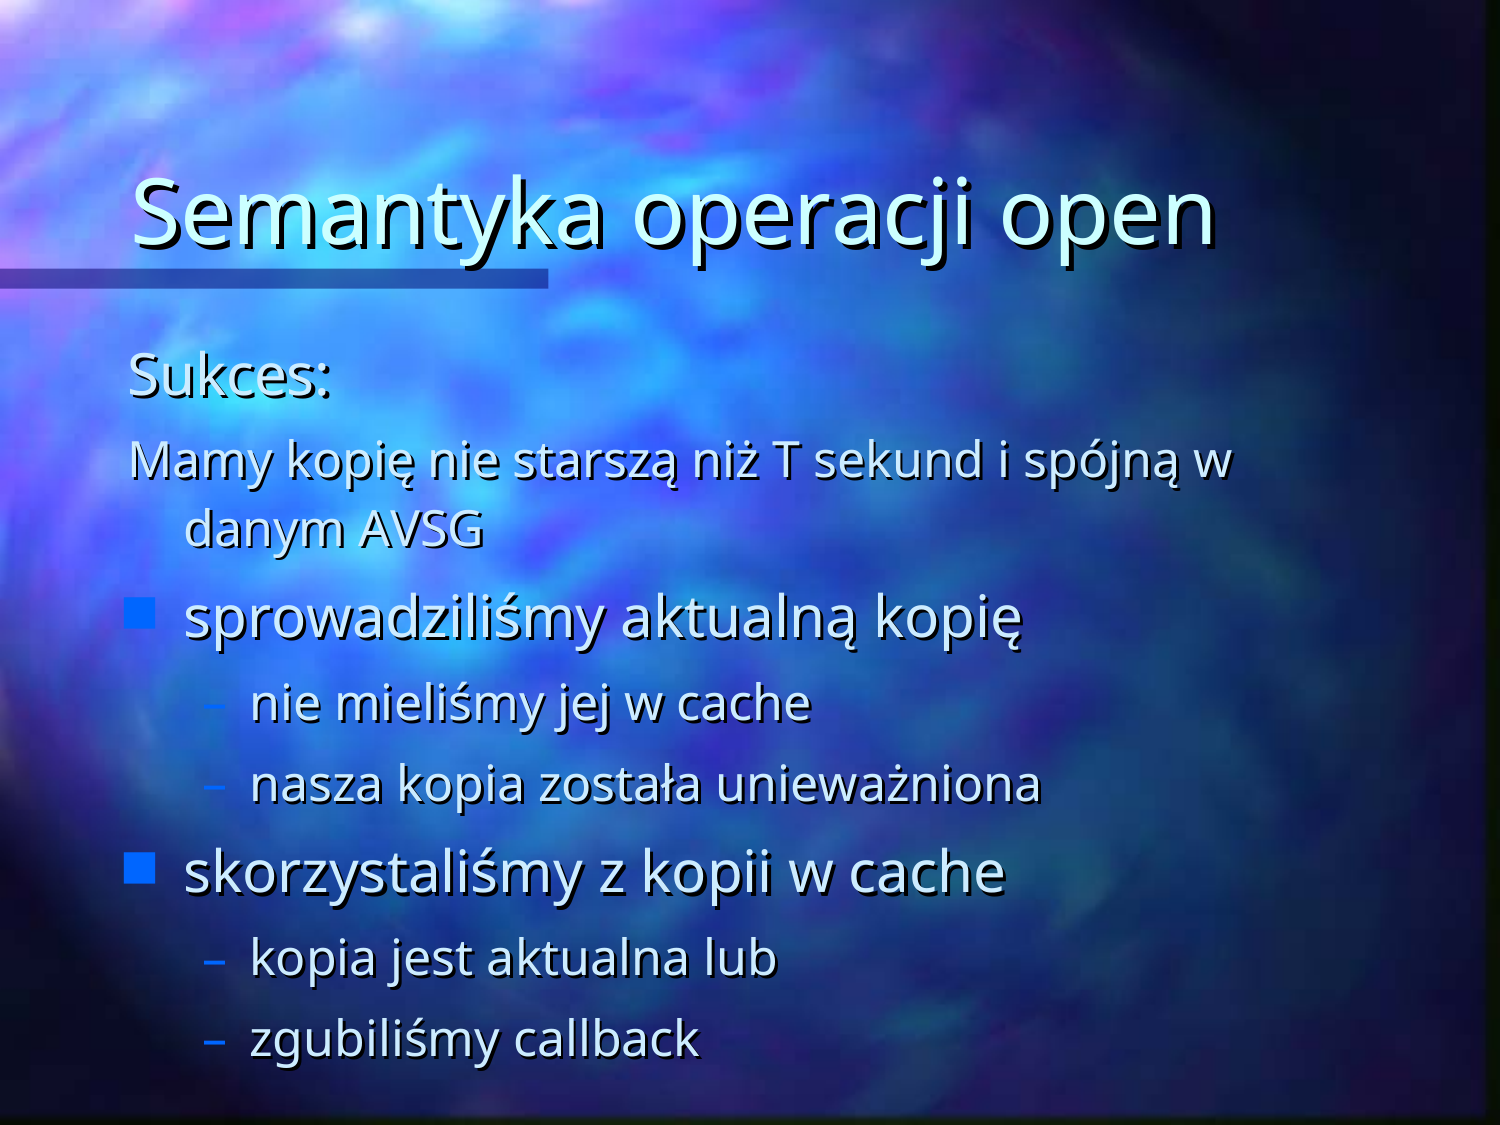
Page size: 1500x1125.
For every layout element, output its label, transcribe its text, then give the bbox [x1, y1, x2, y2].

title Semantyka operacji open [37, 74, 1313, 275]
list Sukces: Mamy kopię nie starszą niż T sekund i spójną w danym AVSG sprowadziliśmy aktualną kopię nie mieliśmy jej w cache nasza kopia została unieważniona skorzystaliśmy z kopii w cache kopia jest aktualna lub zgubiliśmy callback [112, 324, 1388, 1002]
picture [0, 0, 1500, 1125]
